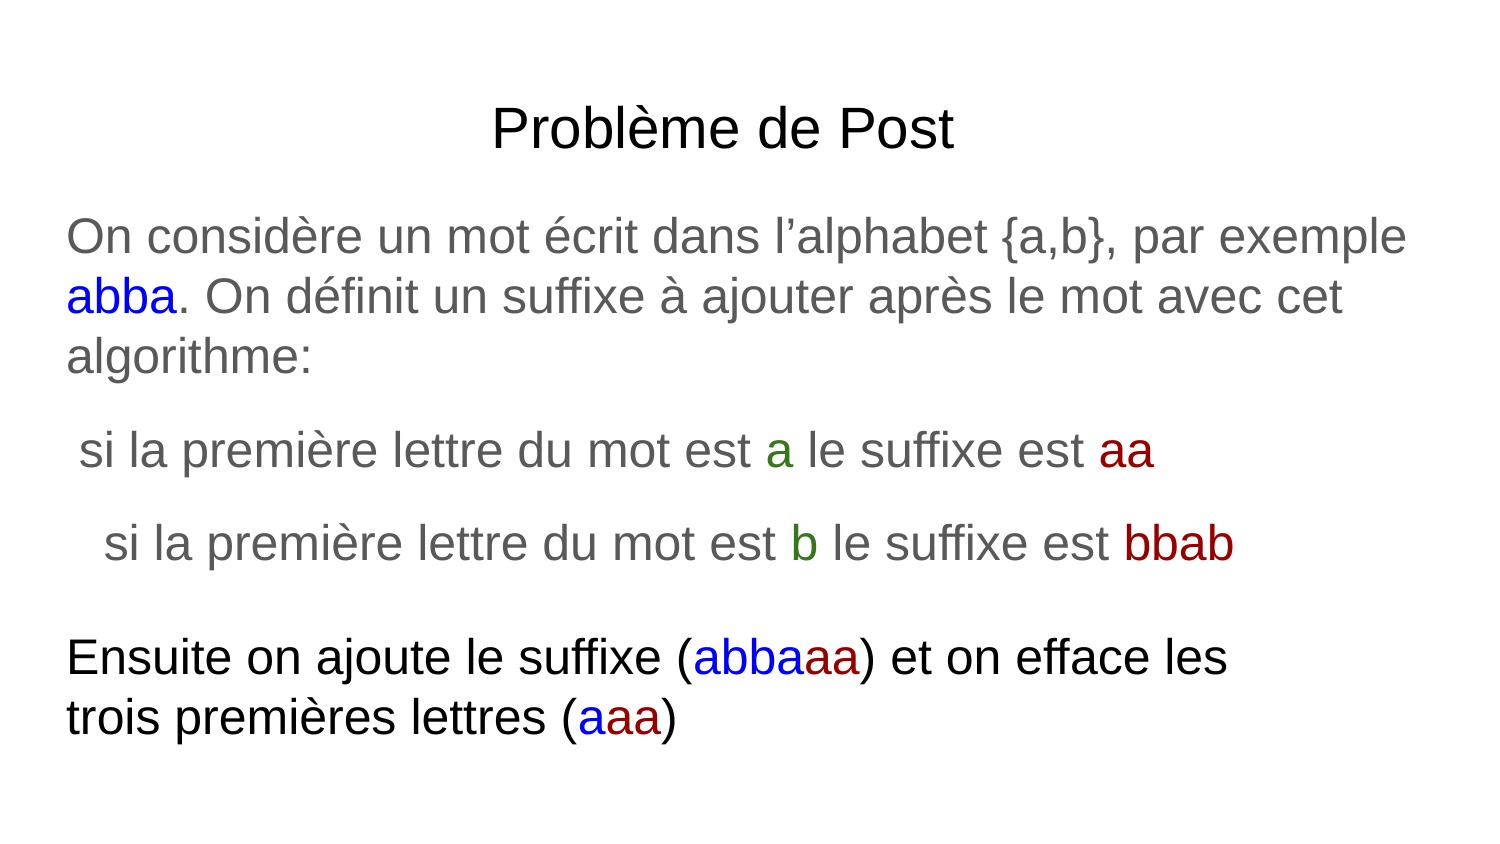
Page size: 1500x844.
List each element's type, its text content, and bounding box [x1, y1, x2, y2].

text_box Ensuite on ajoute le suffixe (abbaaa) et on efface les trois premières lettres (aaa) [51, 609, 1256, 782]
title Problème de Post [476, 75, 1024, 170]
list On considère un mot écrit dans l’alphabet {a,b}, par exemple abba. On définit un suffixe à ajouter après le mot avec cet algorithme: si la première lettre du mot est a le suffixe est aa si la première lettre du mot est b le suffixe est bbab [51, 189, 1449, 610]
